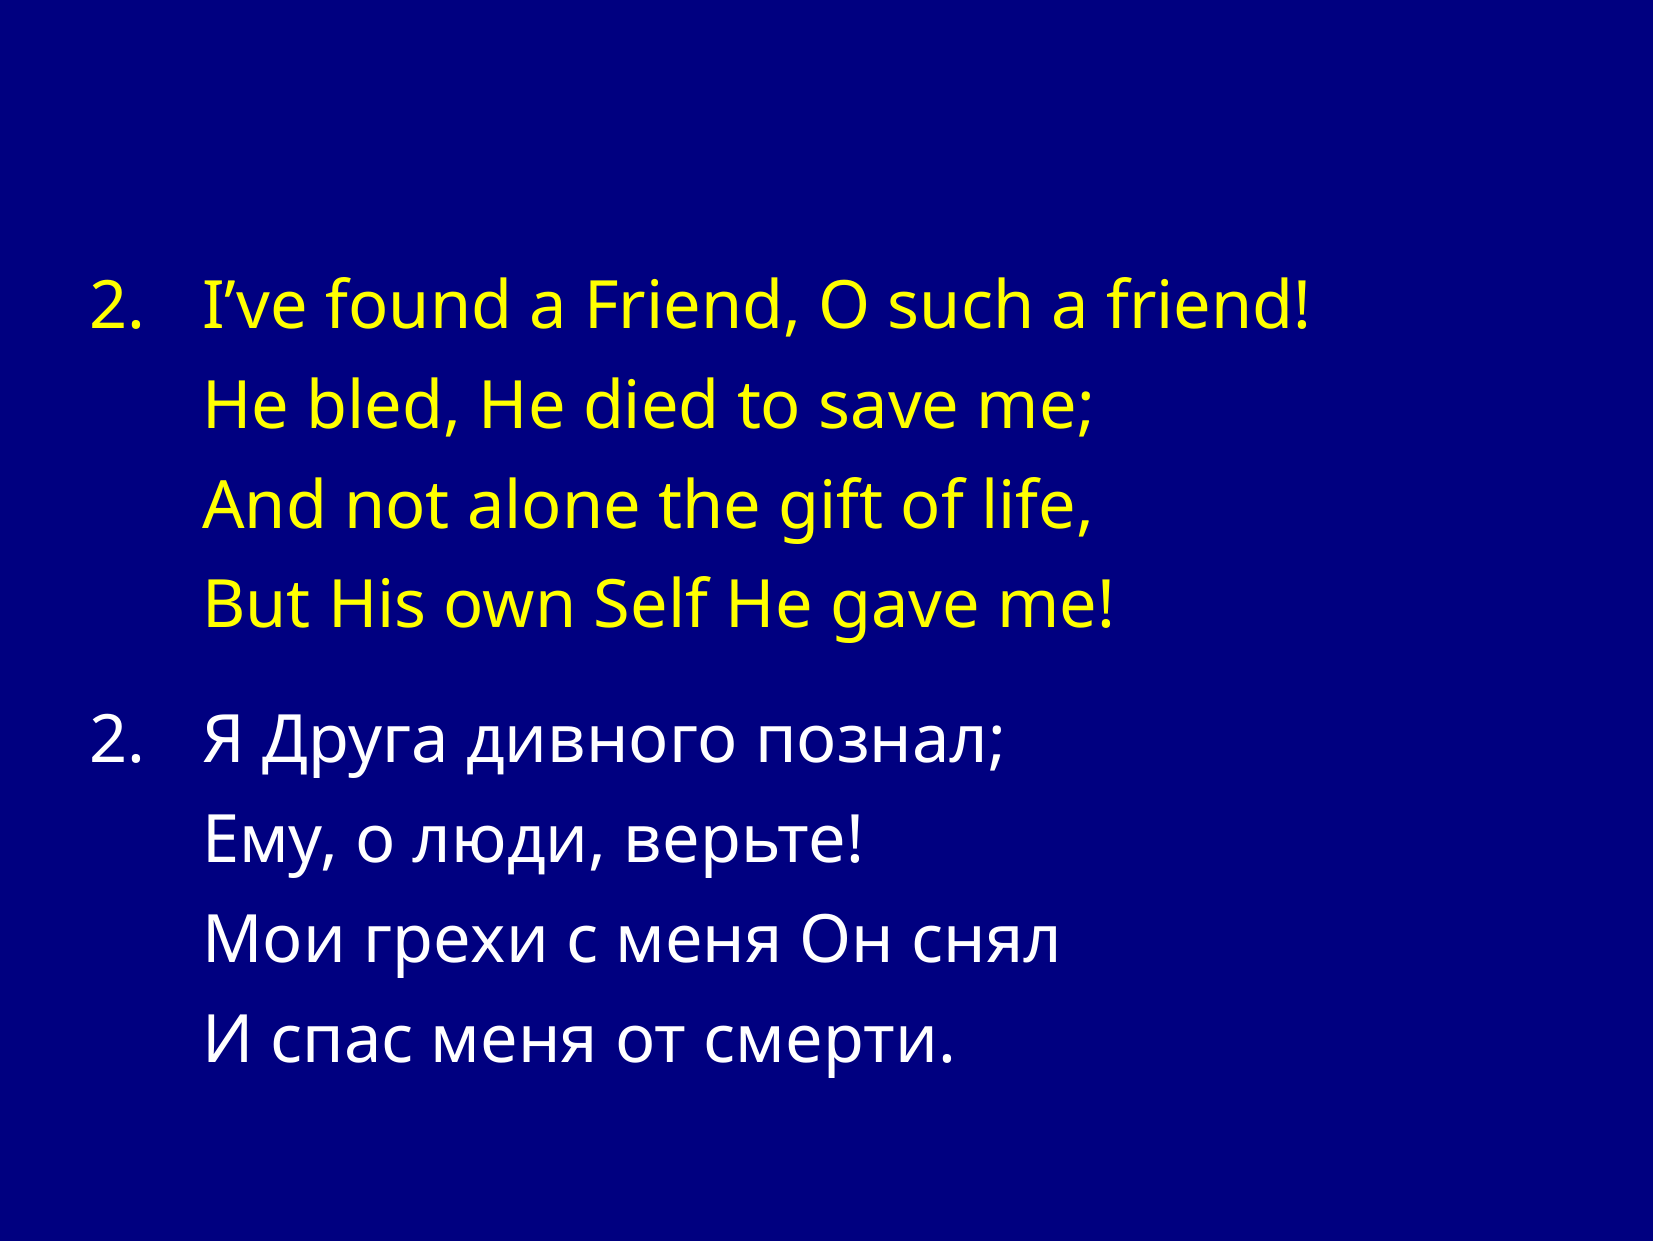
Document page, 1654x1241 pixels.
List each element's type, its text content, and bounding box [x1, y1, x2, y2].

text_box 2. I’ve found a Friend, O such a friend! He bled, He died to save me; And not alone the gift of life, But His own Self He gave me! [75, 150, 1576, 638]
text_box 2. Я Друга дивного познал; Ему, о люди, верьте! Мои грехи с меня Он снял И спас меня от смерти. [75, 675, 1576, 1163]
